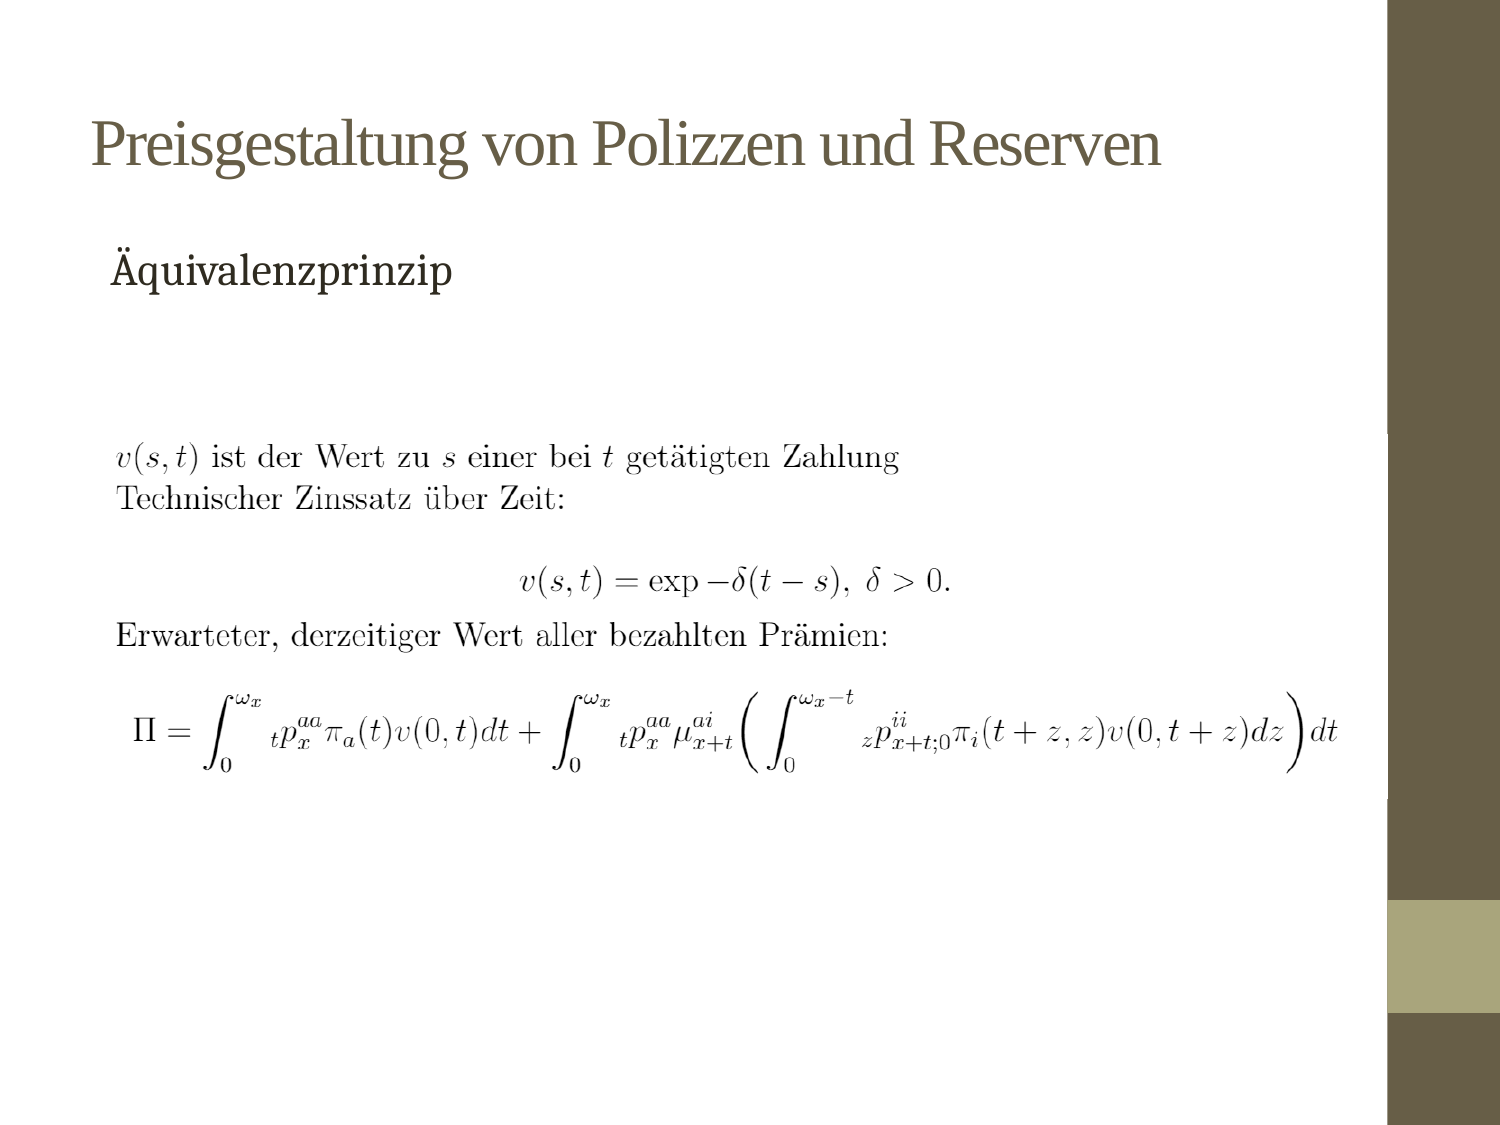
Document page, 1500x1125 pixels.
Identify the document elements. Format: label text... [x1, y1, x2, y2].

picture [99, 434, 1388, 799]
text_box Äquivalenzprinzip [76, 231, 1327, 312]
text_box [99, 326, 1351, 563]
title Preisgestaltung von Polizzen und Reserven [75, 45, 1400, 233]
